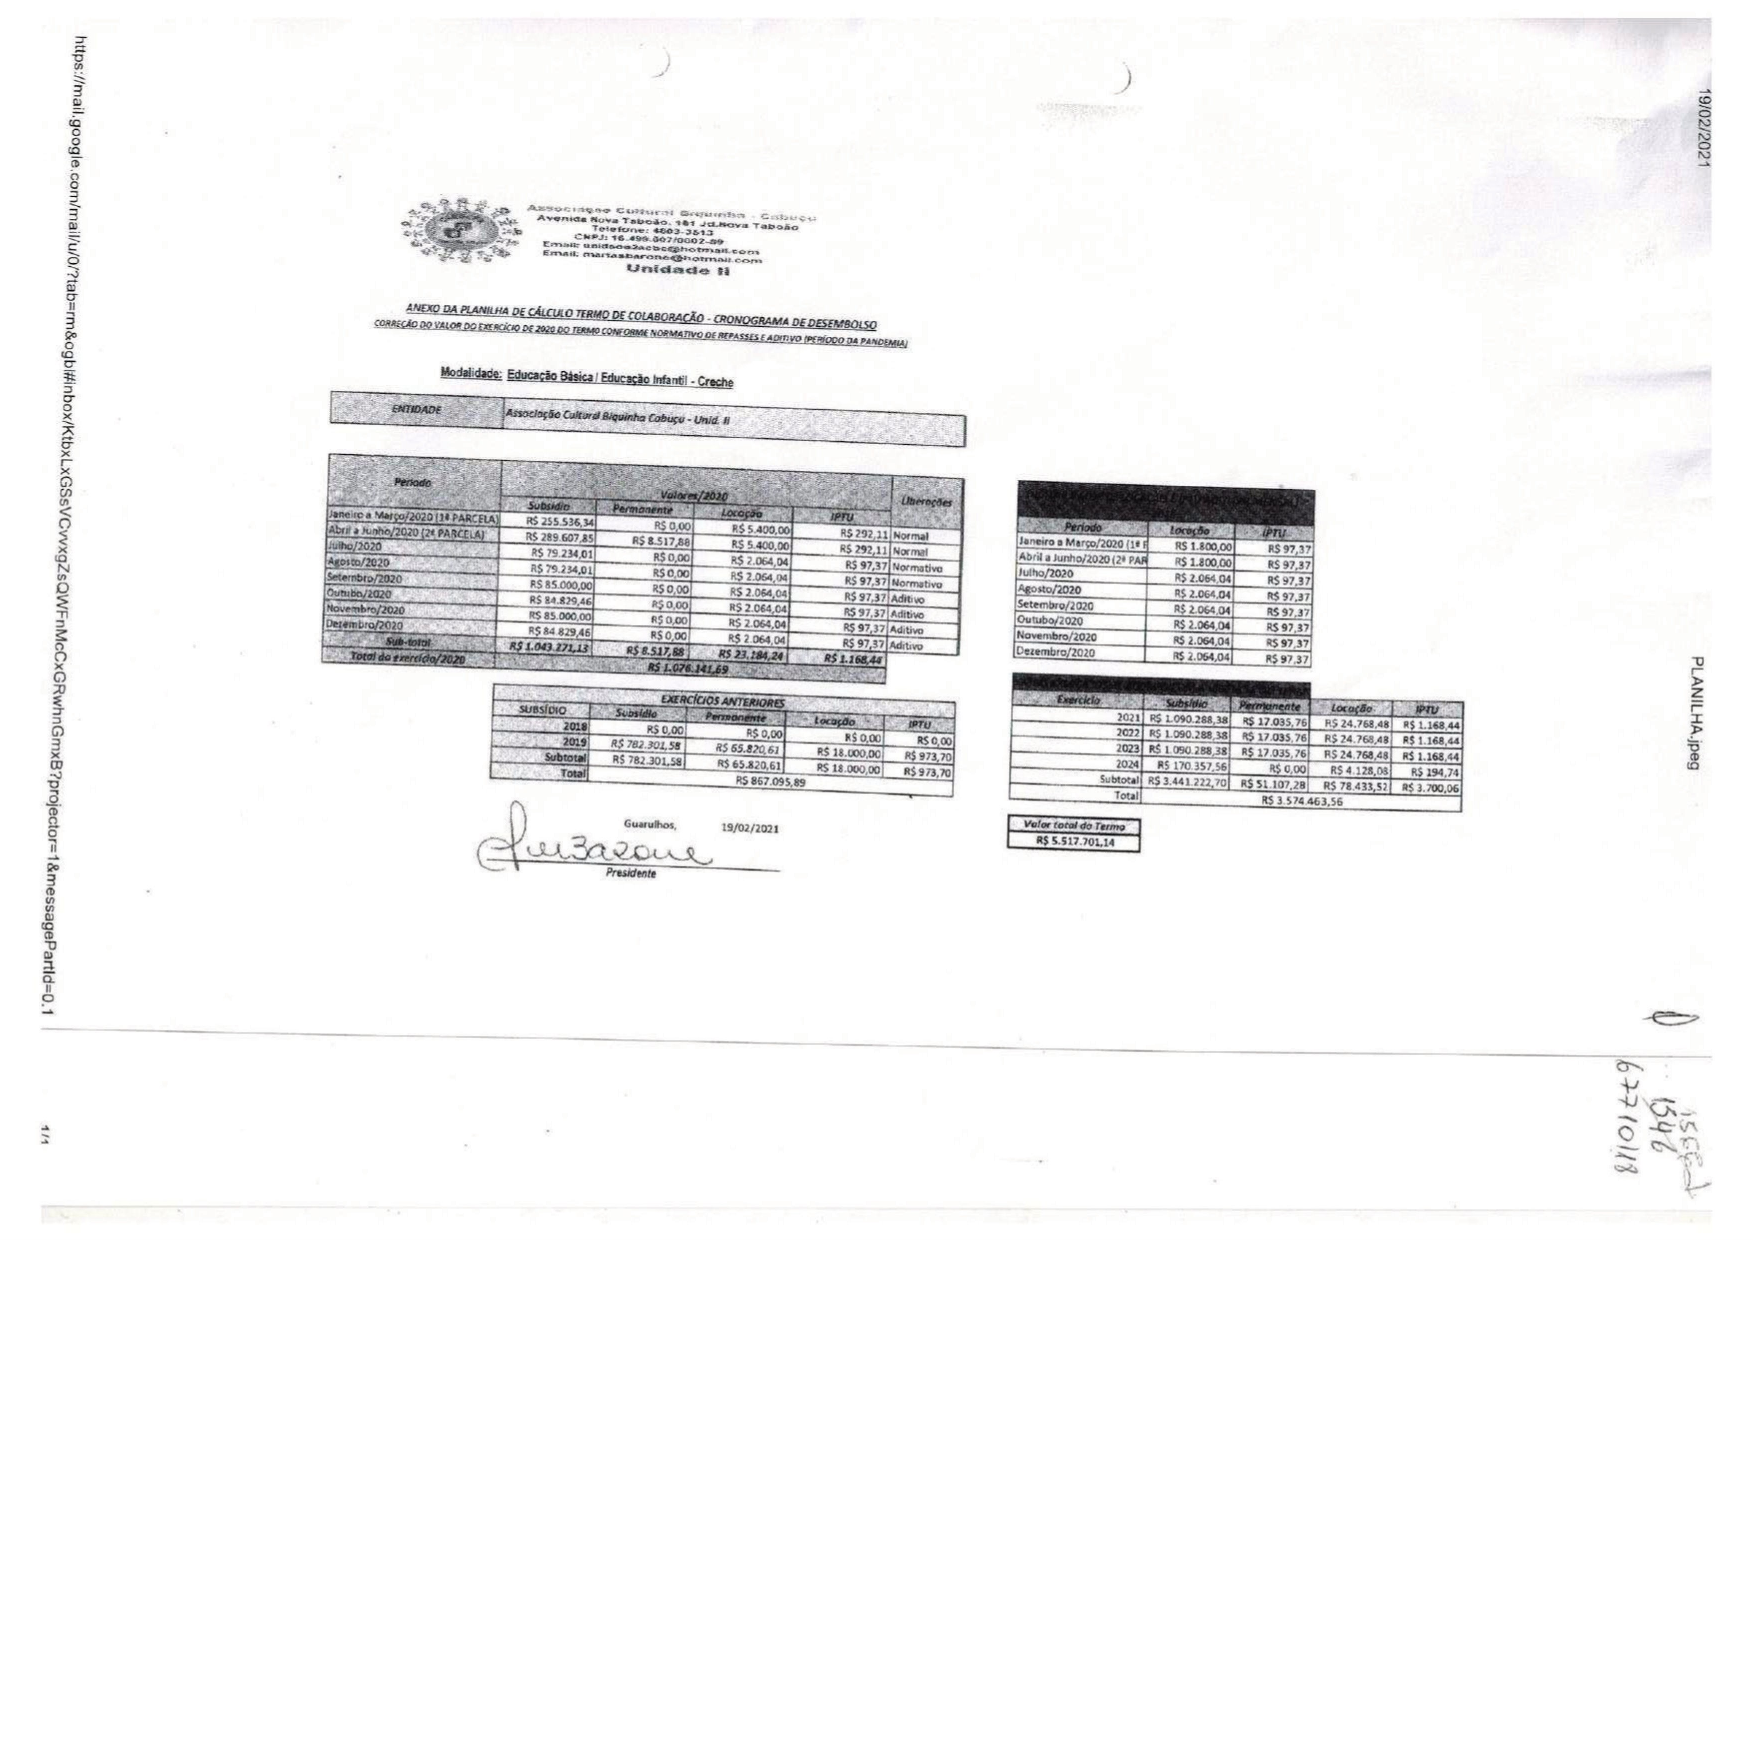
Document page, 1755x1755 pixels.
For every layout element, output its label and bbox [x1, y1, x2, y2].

text_box [0, 2, 1752, 1240]
